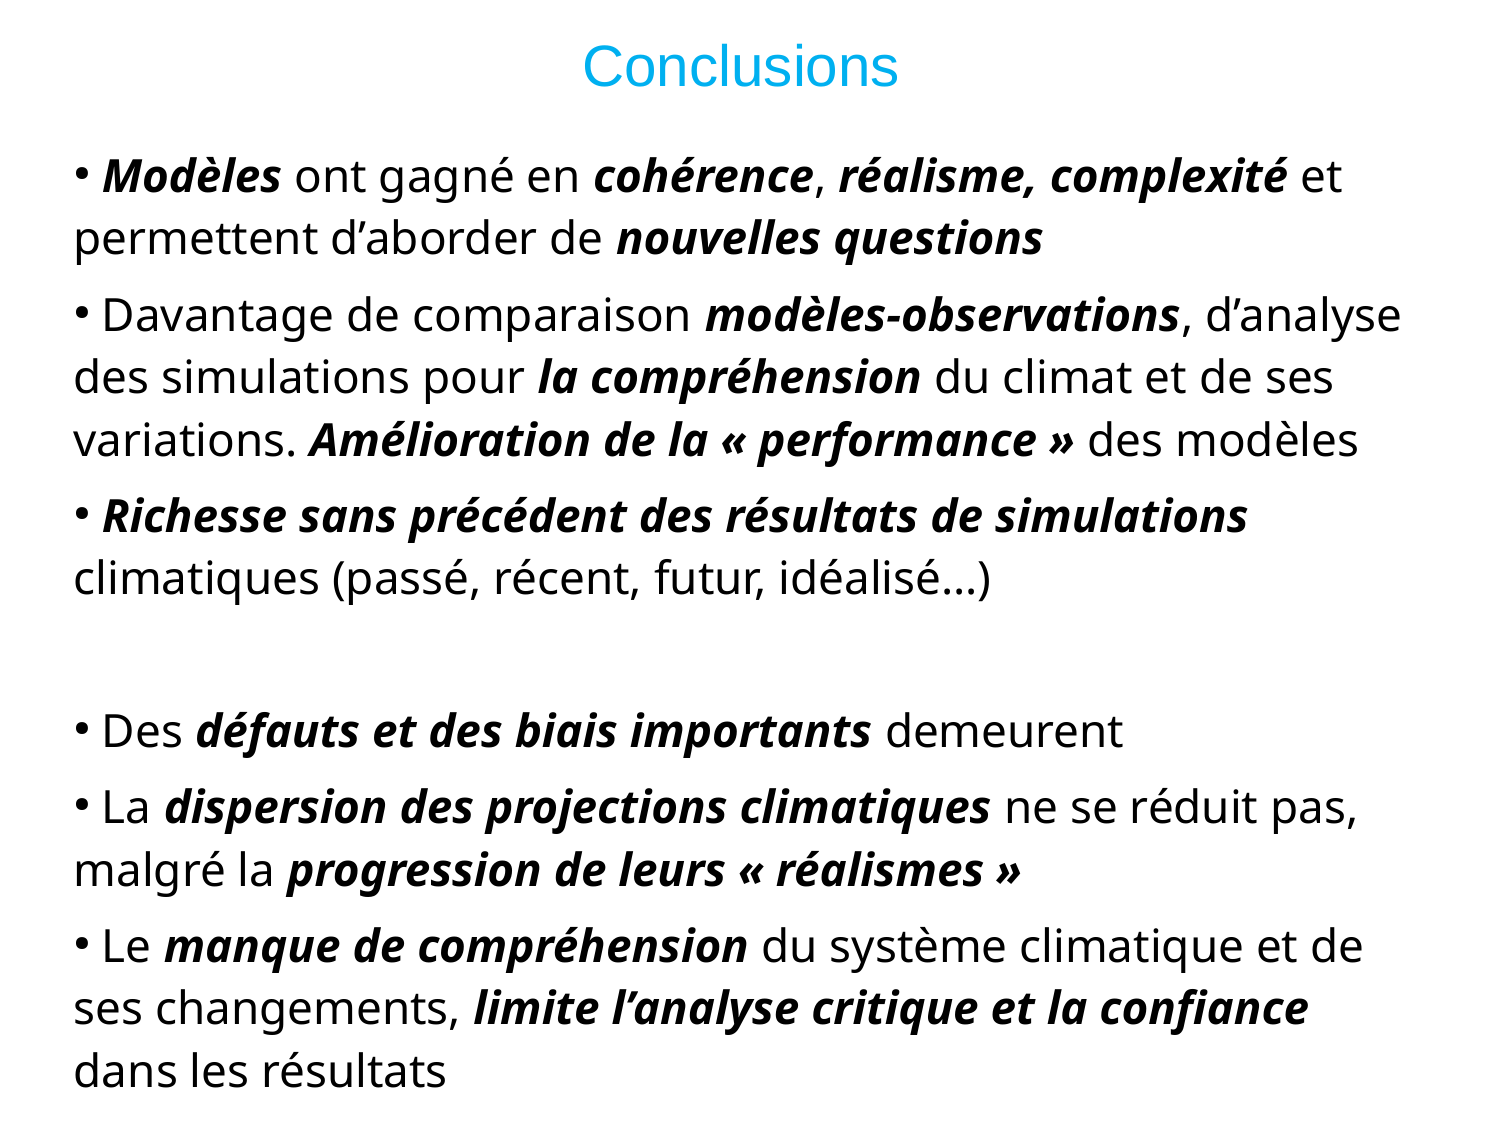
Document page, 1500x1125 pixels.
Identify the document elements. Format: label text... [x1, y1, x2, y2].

text_box Modèles ont gagné en cohérence, réalisme, complexité et permettent d’aborder de nouvelles questions Davantage de comparaison modèles-observations, d’analyse des simulations pour la compréhension du climat et de ses variations. Amélioration de la « performance » des modèles Richesse sans précédent des résultats de simulations climatiques (passé, récent, futur, idéalisé…) Des défauts et des biais importants demeurent La dispersion des projections climatiques ne se réduit pas, malgré la progression de leurs « réalismes » Le manque de compréhension du système climatique et de ses changements, limite l’analyse critique et la confiance dans les résultats [60, 136, 1425, 1057]
text_box Conclusions [541, 27, 942, 107]
